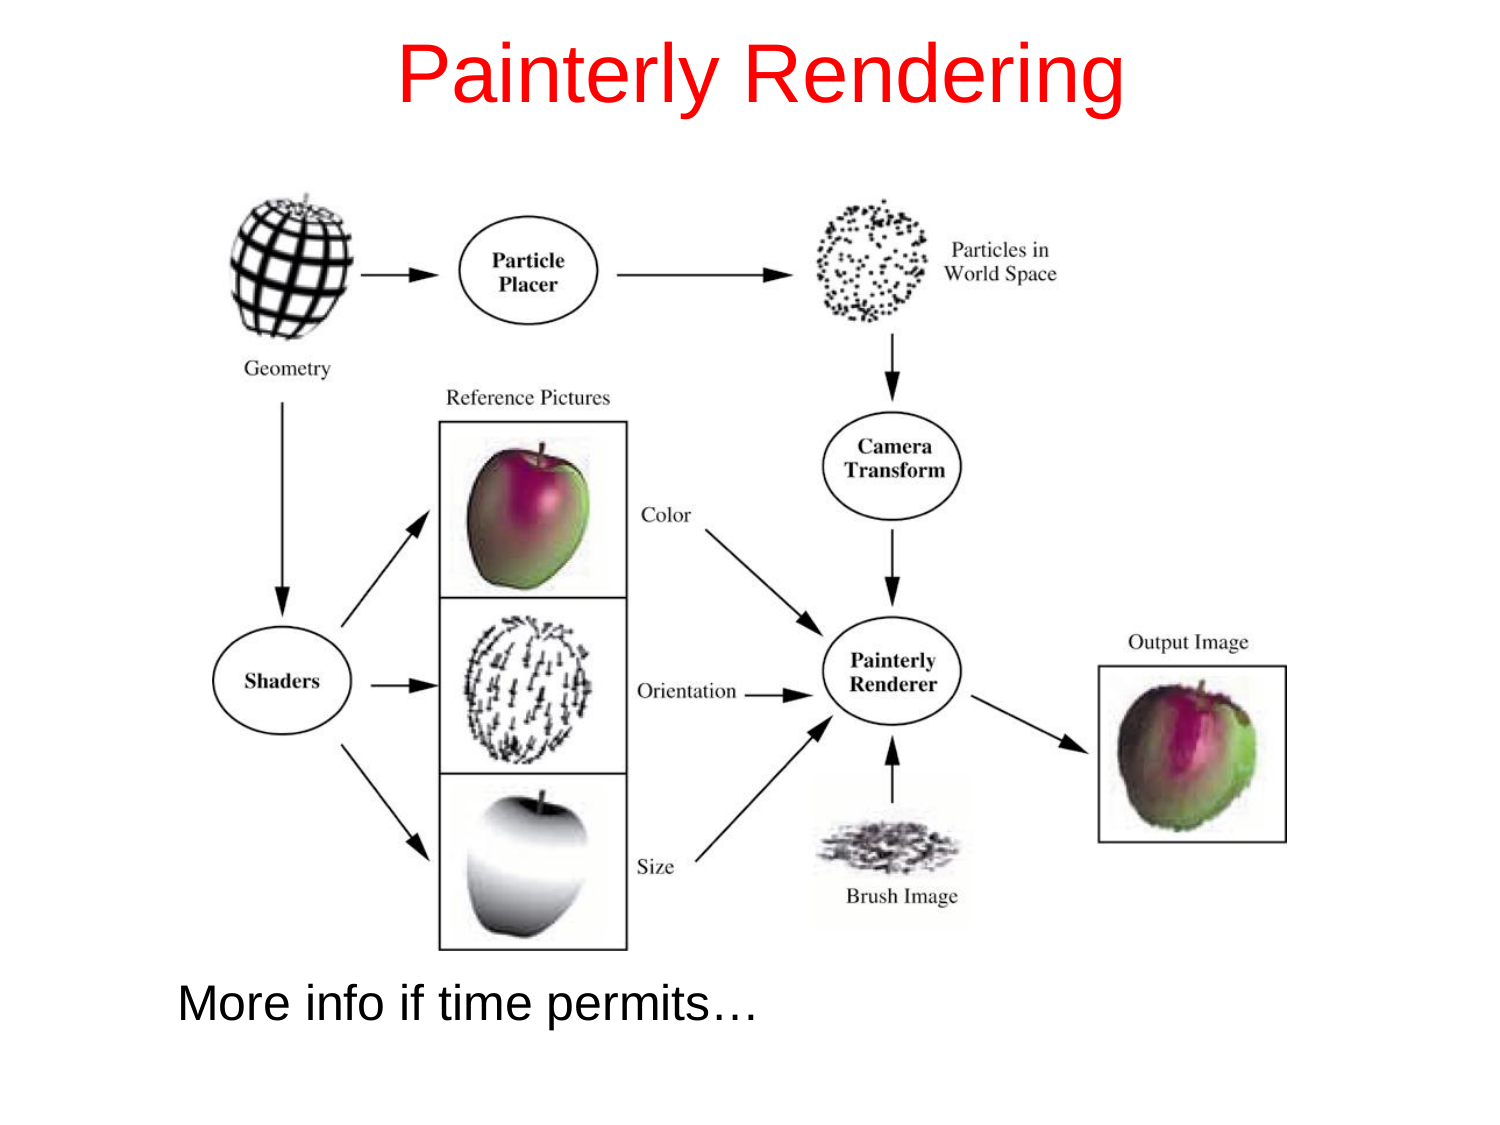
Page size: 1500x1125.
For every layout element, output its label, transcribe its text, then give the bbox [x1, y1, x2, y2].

title Painterly Rendering [123, 0, 1399, 138]
list More info if time permits… [162, 962, 1338, 1113]
picture [212, 187, 1287, 951]
